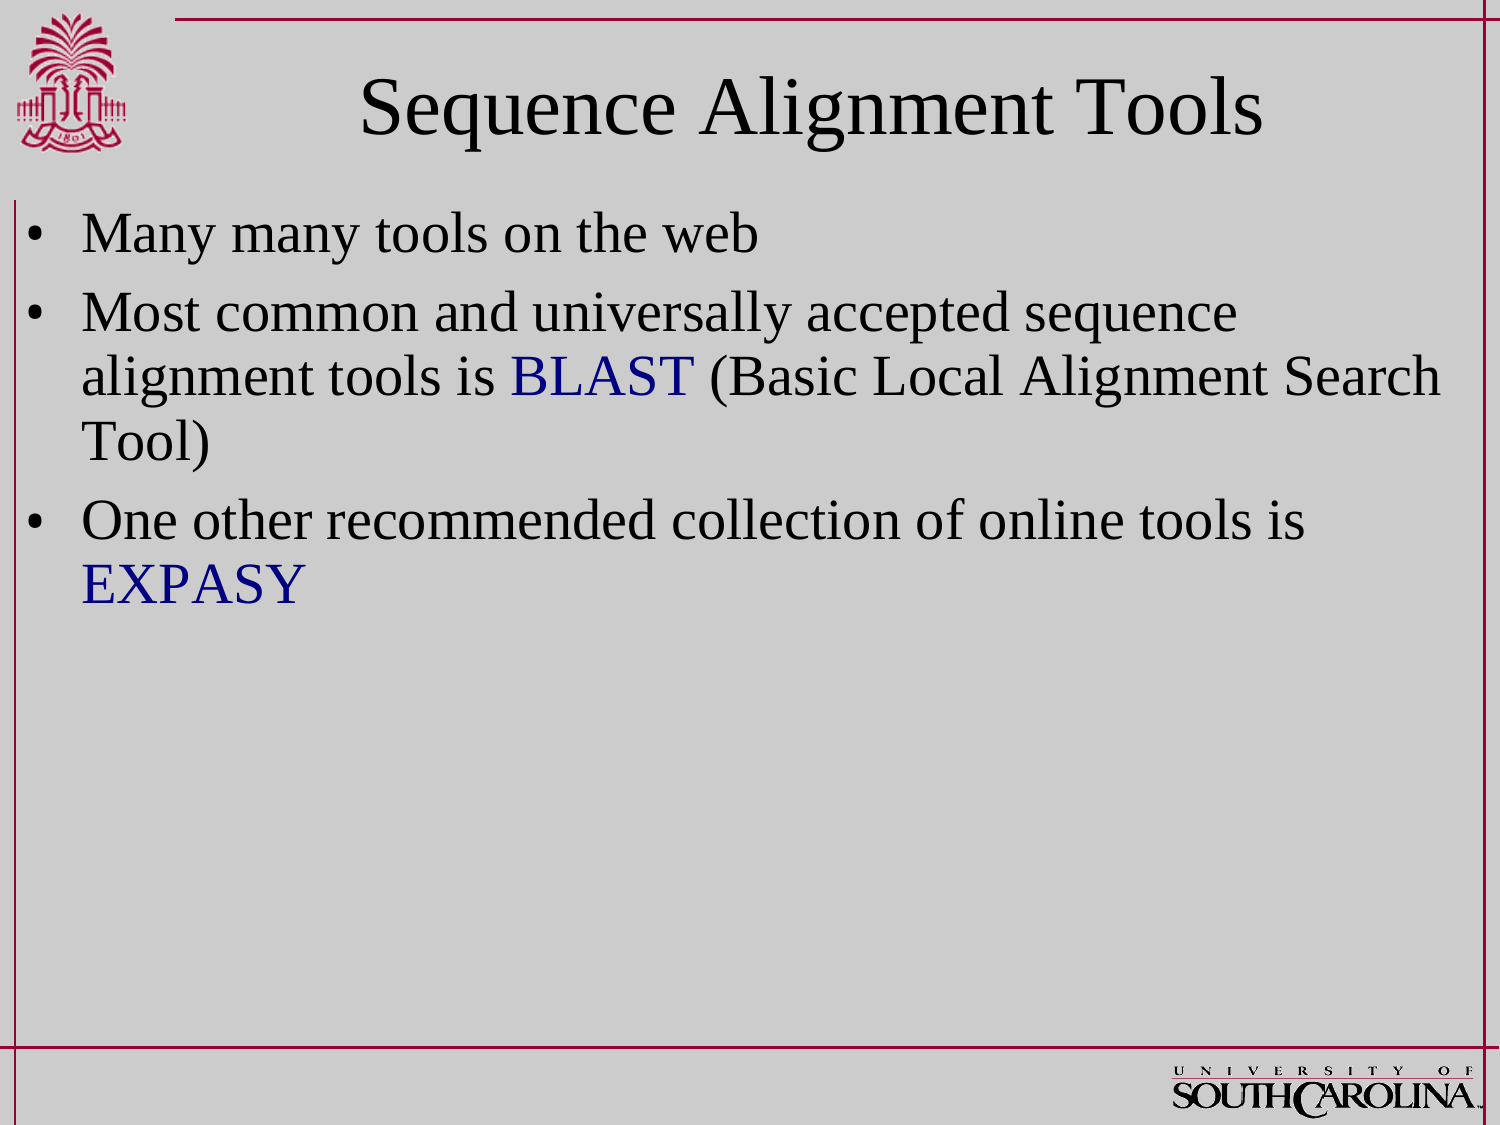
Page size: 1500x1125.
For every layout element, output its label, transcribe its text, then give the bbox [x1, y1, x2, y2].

title Sequence Alignment Tools [174, 24, 1450, 188]
picture [12, 12, 131, 155]
list Many many tools on the web Most common and universally accepted sequence alignment tools is BLAST (Basic Local Alignment Search Tool) One other recommended collection of online tools is EXPASY [24, 200, 1476, 998]
picture [1162, 1049, 1483, 1125]
